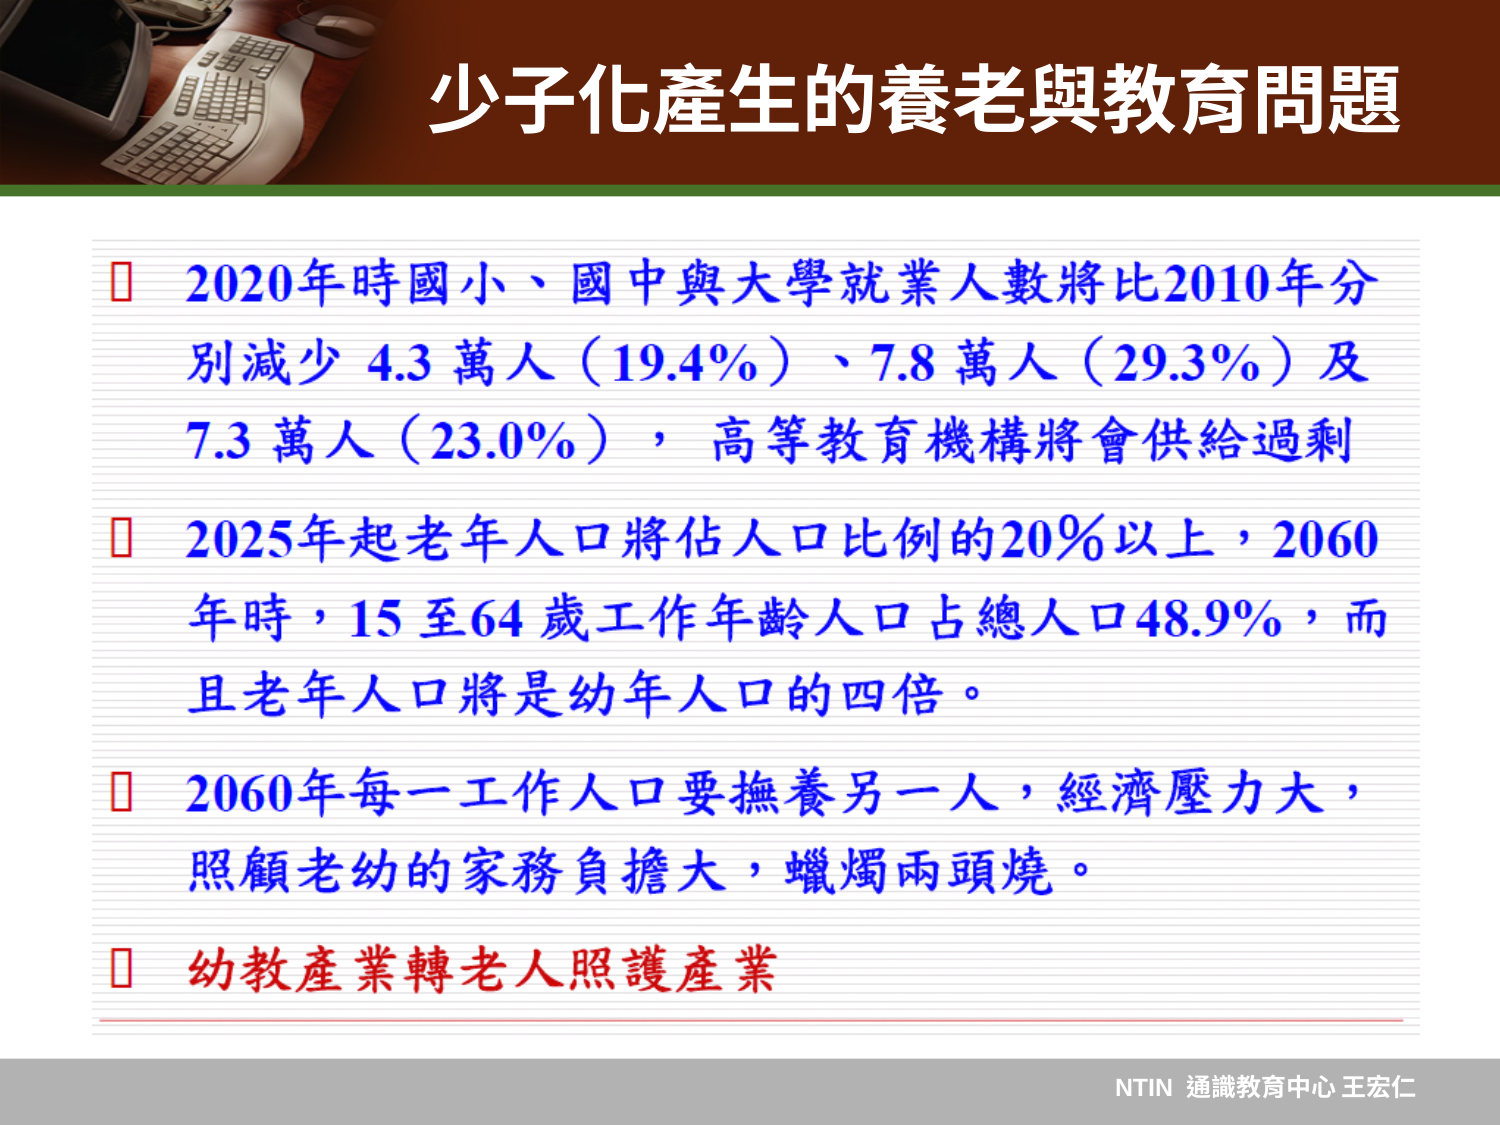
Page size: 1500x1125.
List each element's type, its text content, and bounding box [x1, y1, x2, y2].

text_box NTIN 通識教育中心 王宏仁 [962, 1063, 1438, 1114]
picture [0, 0, 1500, 184]
title 少子化產生的養老與教育問題 [412, 45, 1500, 138]
chart [92, 237, 1420, 1038]
